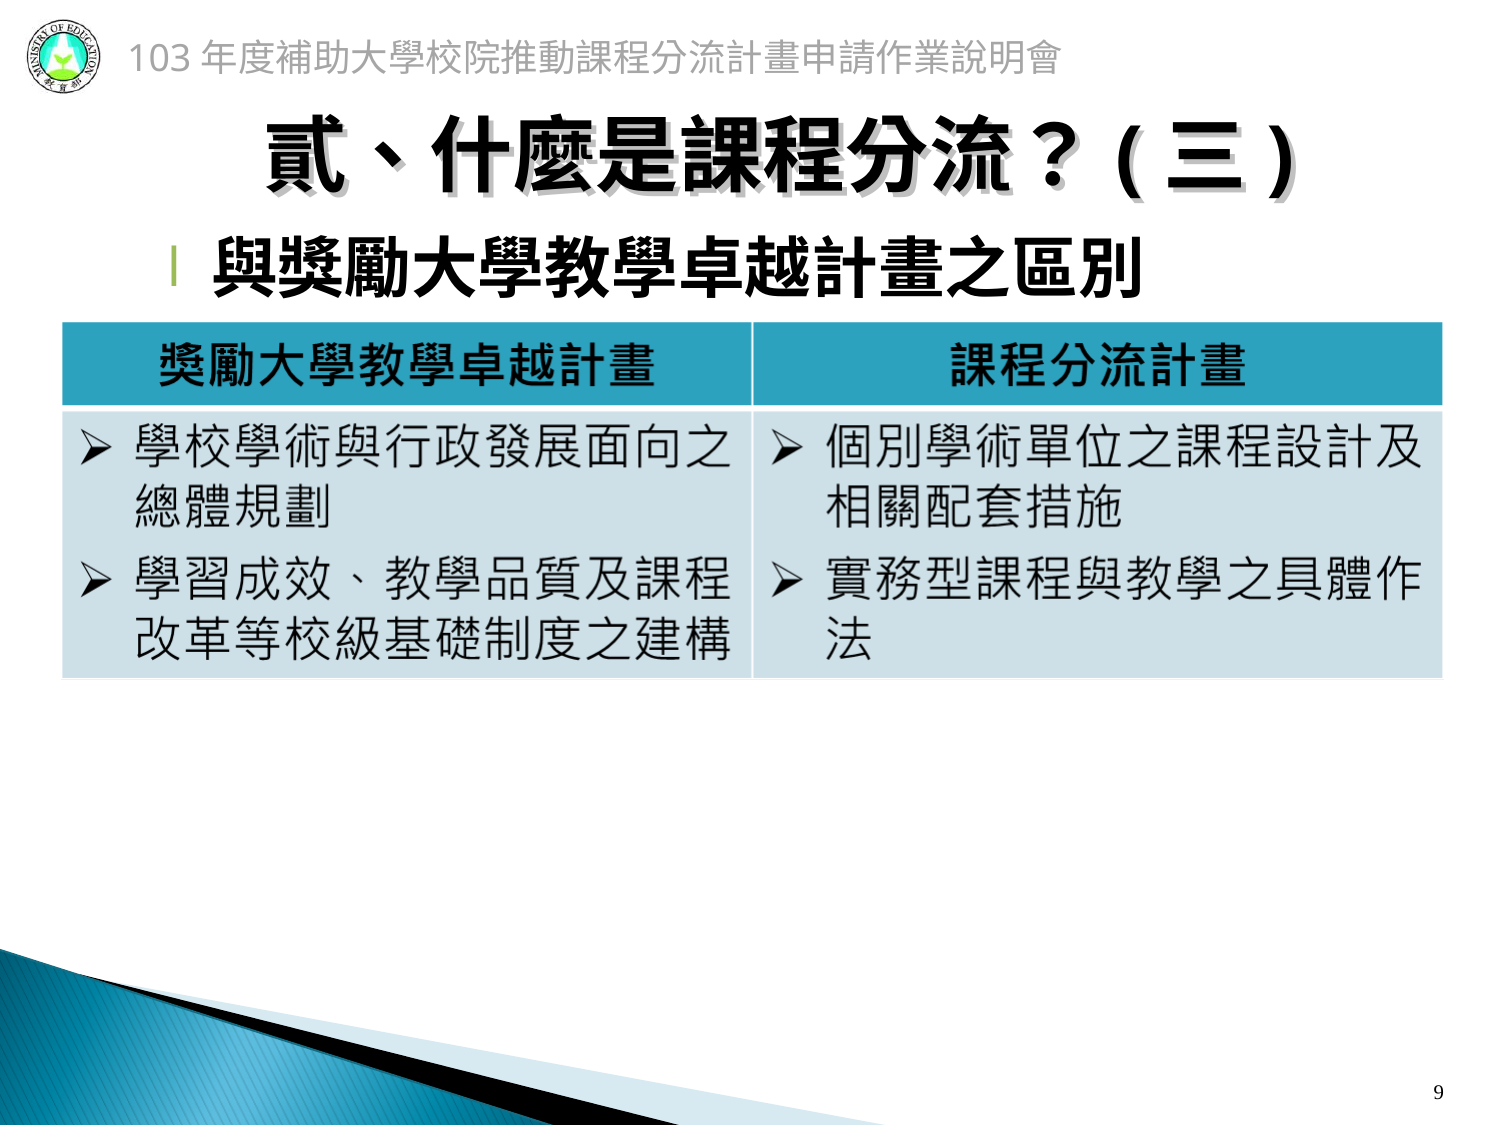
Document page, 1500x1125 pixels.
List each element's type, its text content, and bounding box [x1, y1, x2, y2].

picture [17, 19, 102, 96]
text_box 貳、什麼是課程分流？(三) [112, 95, 1447, 211]
text_box 與獎勵大學教學卓越計畫之區別 [65, 218, 1435, 313]
picture [61, 321, 1444, 701]
text_box 9 [1418, 1051, 1479, 1112]
text_box 103年度補助大學校院推動課程分流計畫申請作業說明會 [112, 26, 1436, 88]
